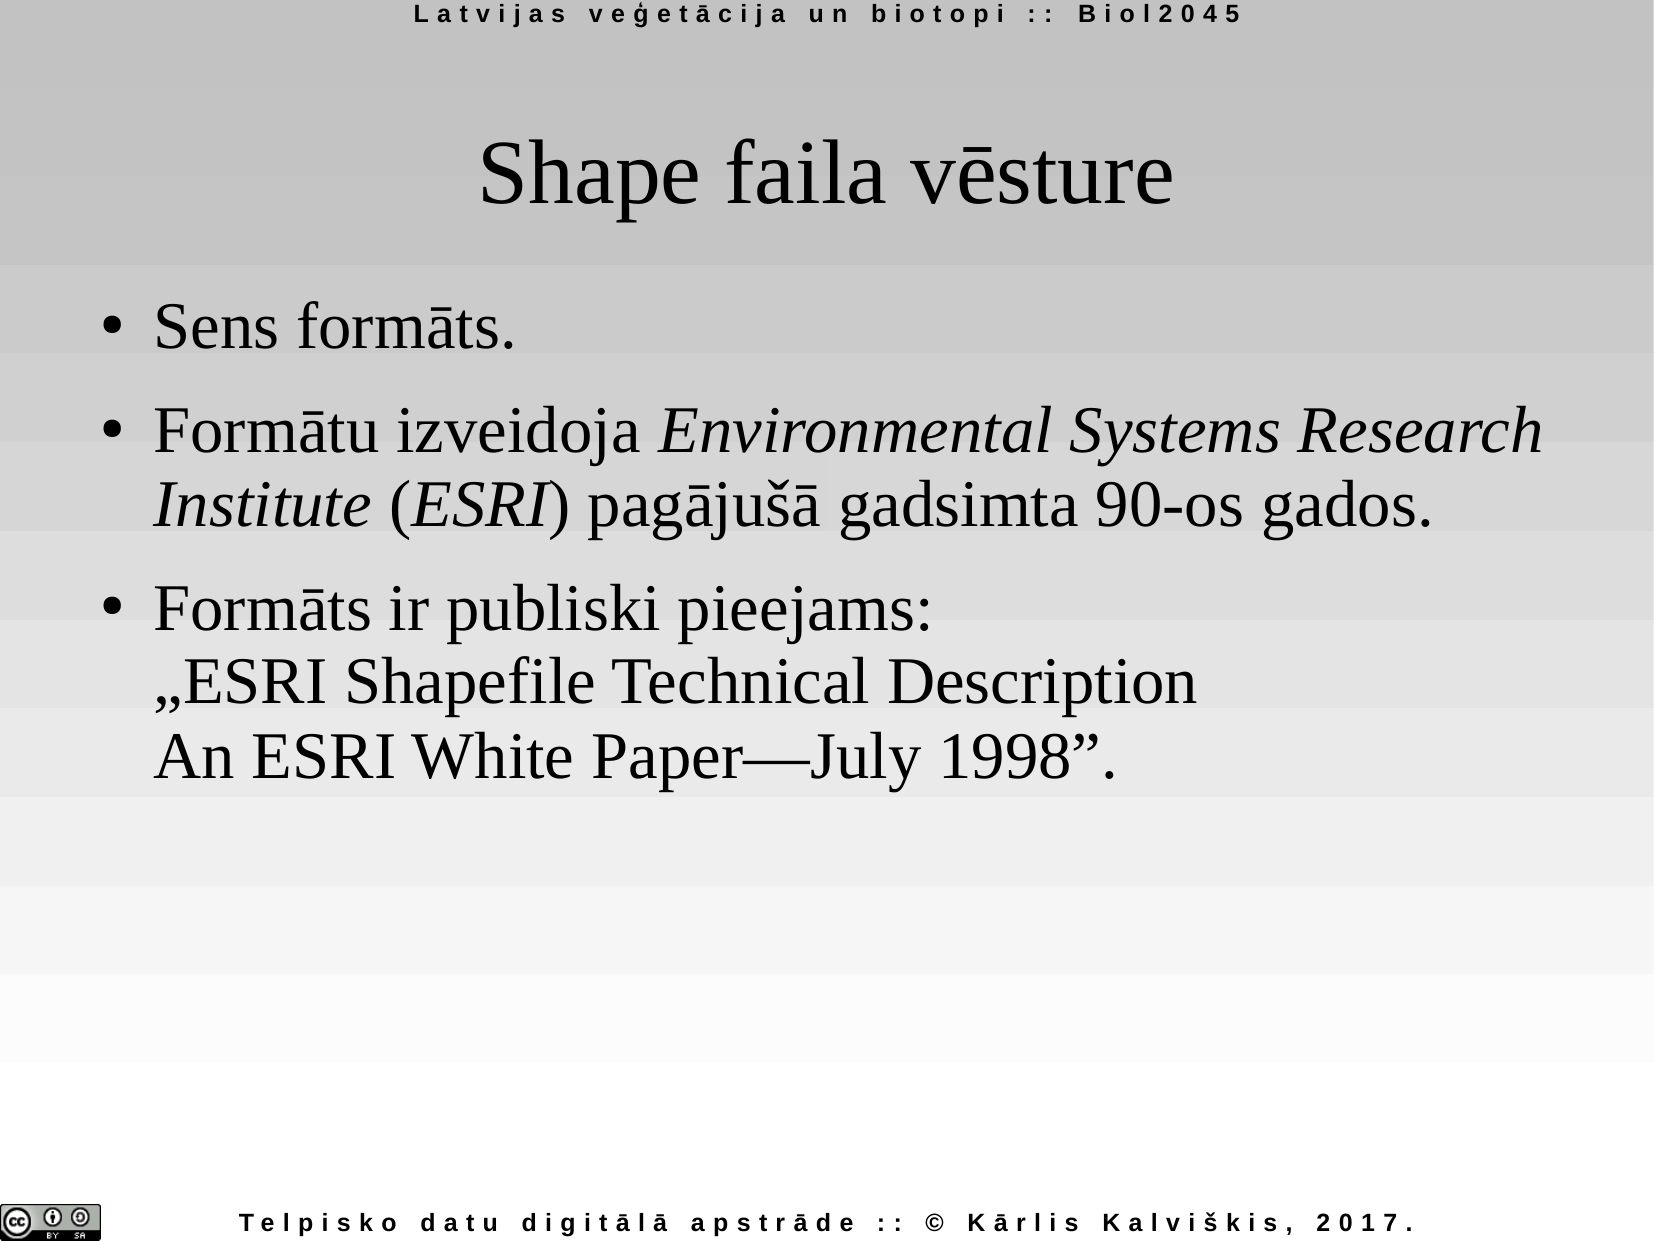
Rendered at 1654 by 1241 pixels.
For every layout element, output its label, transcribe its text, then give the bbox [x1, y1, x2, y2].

picture [0, 0, 1654, 1241]
list Sens formāts. Formātu izveidoja Environmental Systems Research Institute (ESRI) pagājušā gadsimta 90-os gados. Formāts ir publiski pieejams: „ESRI Shapefile Technical Description An ESRI White Paper—July 1998”. [82, 289, 1571, 1113]
title Shape faila vēsture [29, 49, 1625, 296]
